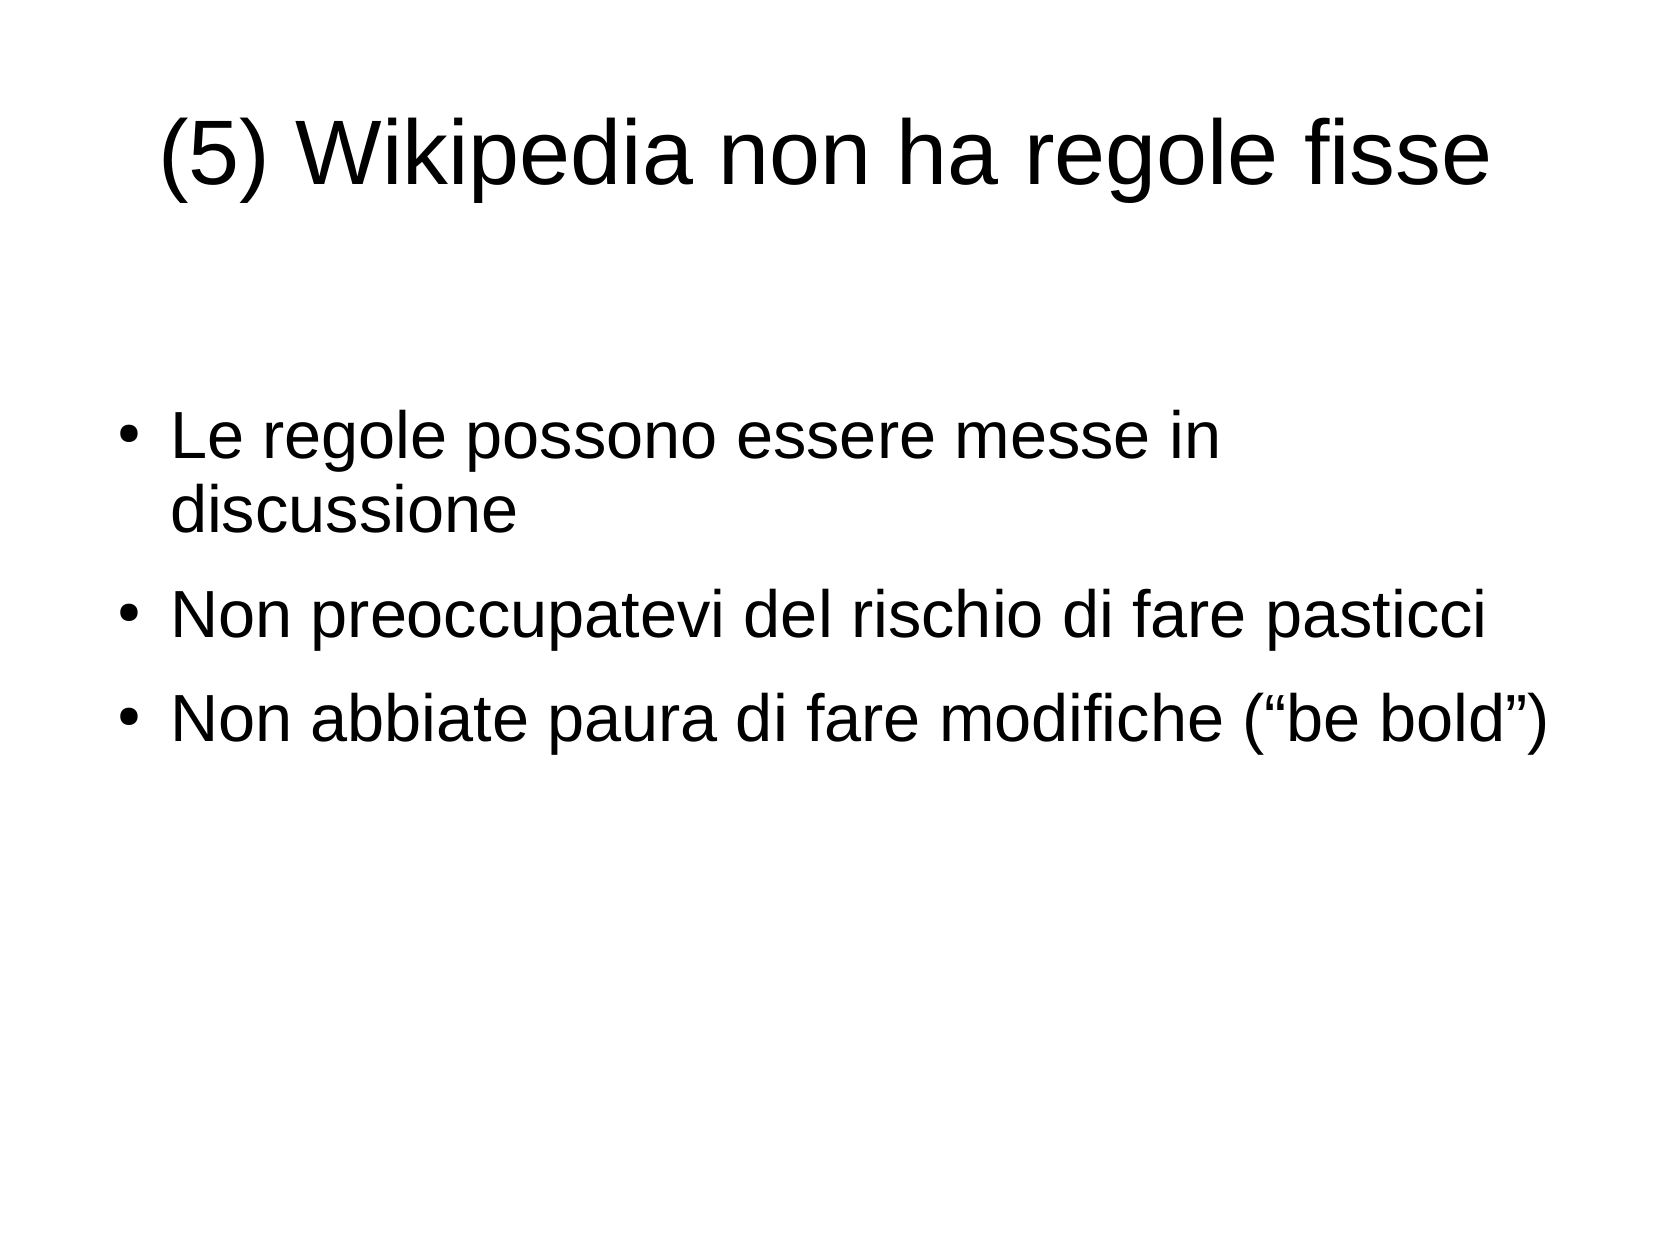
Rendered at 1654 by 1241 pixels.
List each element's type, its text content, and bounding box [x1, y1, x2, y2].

title (5) Wikipedia non ha regole fisse [82, 49, 1571, 257]
list Le regole possono essere messe in discussione Non preoccupatevi del rischio di fare pasticci Non abbiate paura di fare modifiche (“be bold”) [99, 397, 1555, 843]
